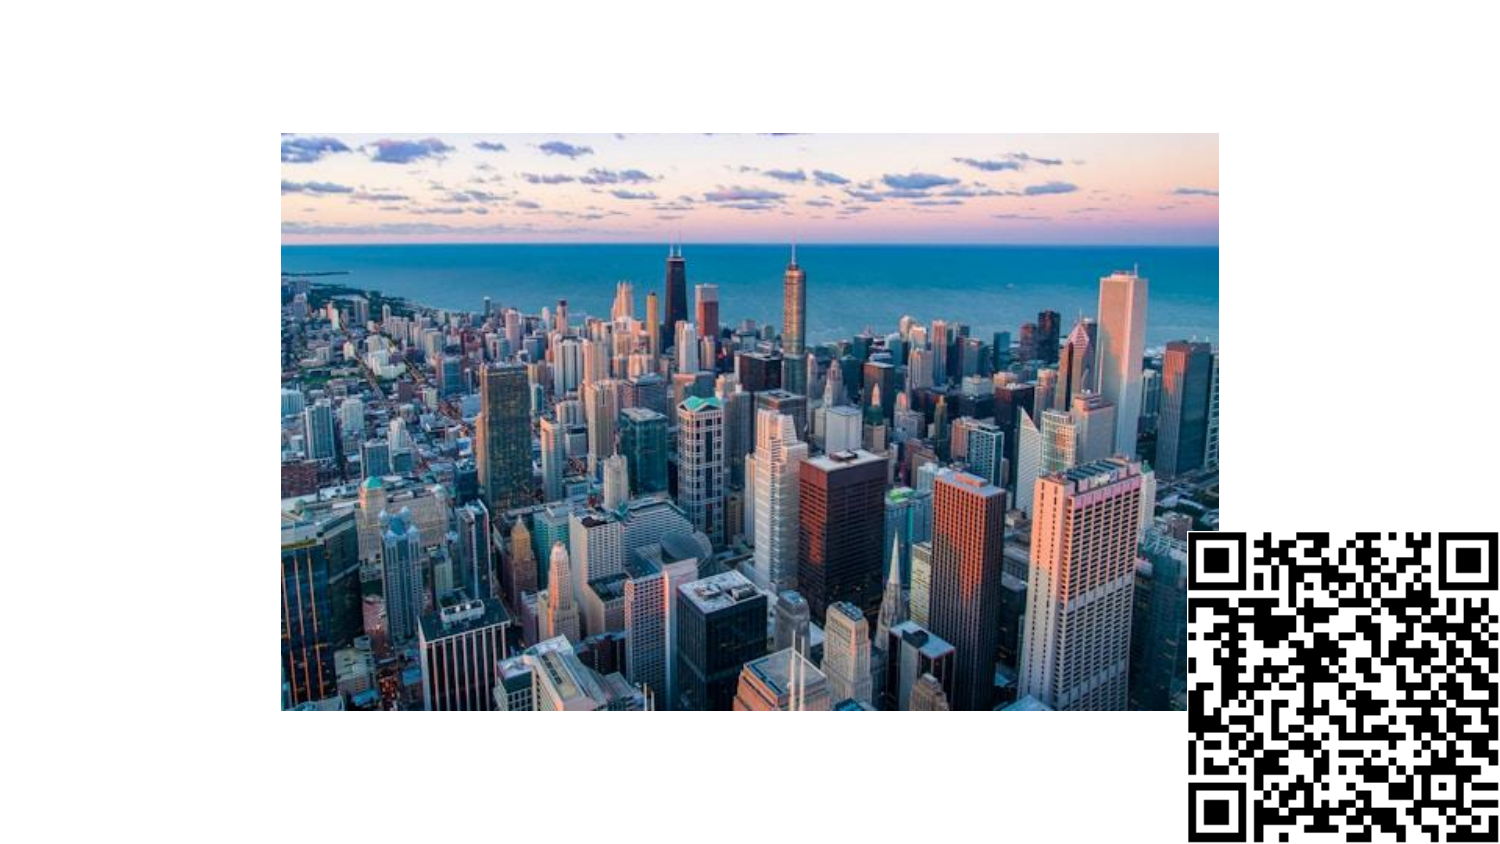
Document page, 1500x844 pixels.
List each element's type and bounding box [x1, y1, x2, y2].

picture [281, 133, 1500, 844]
